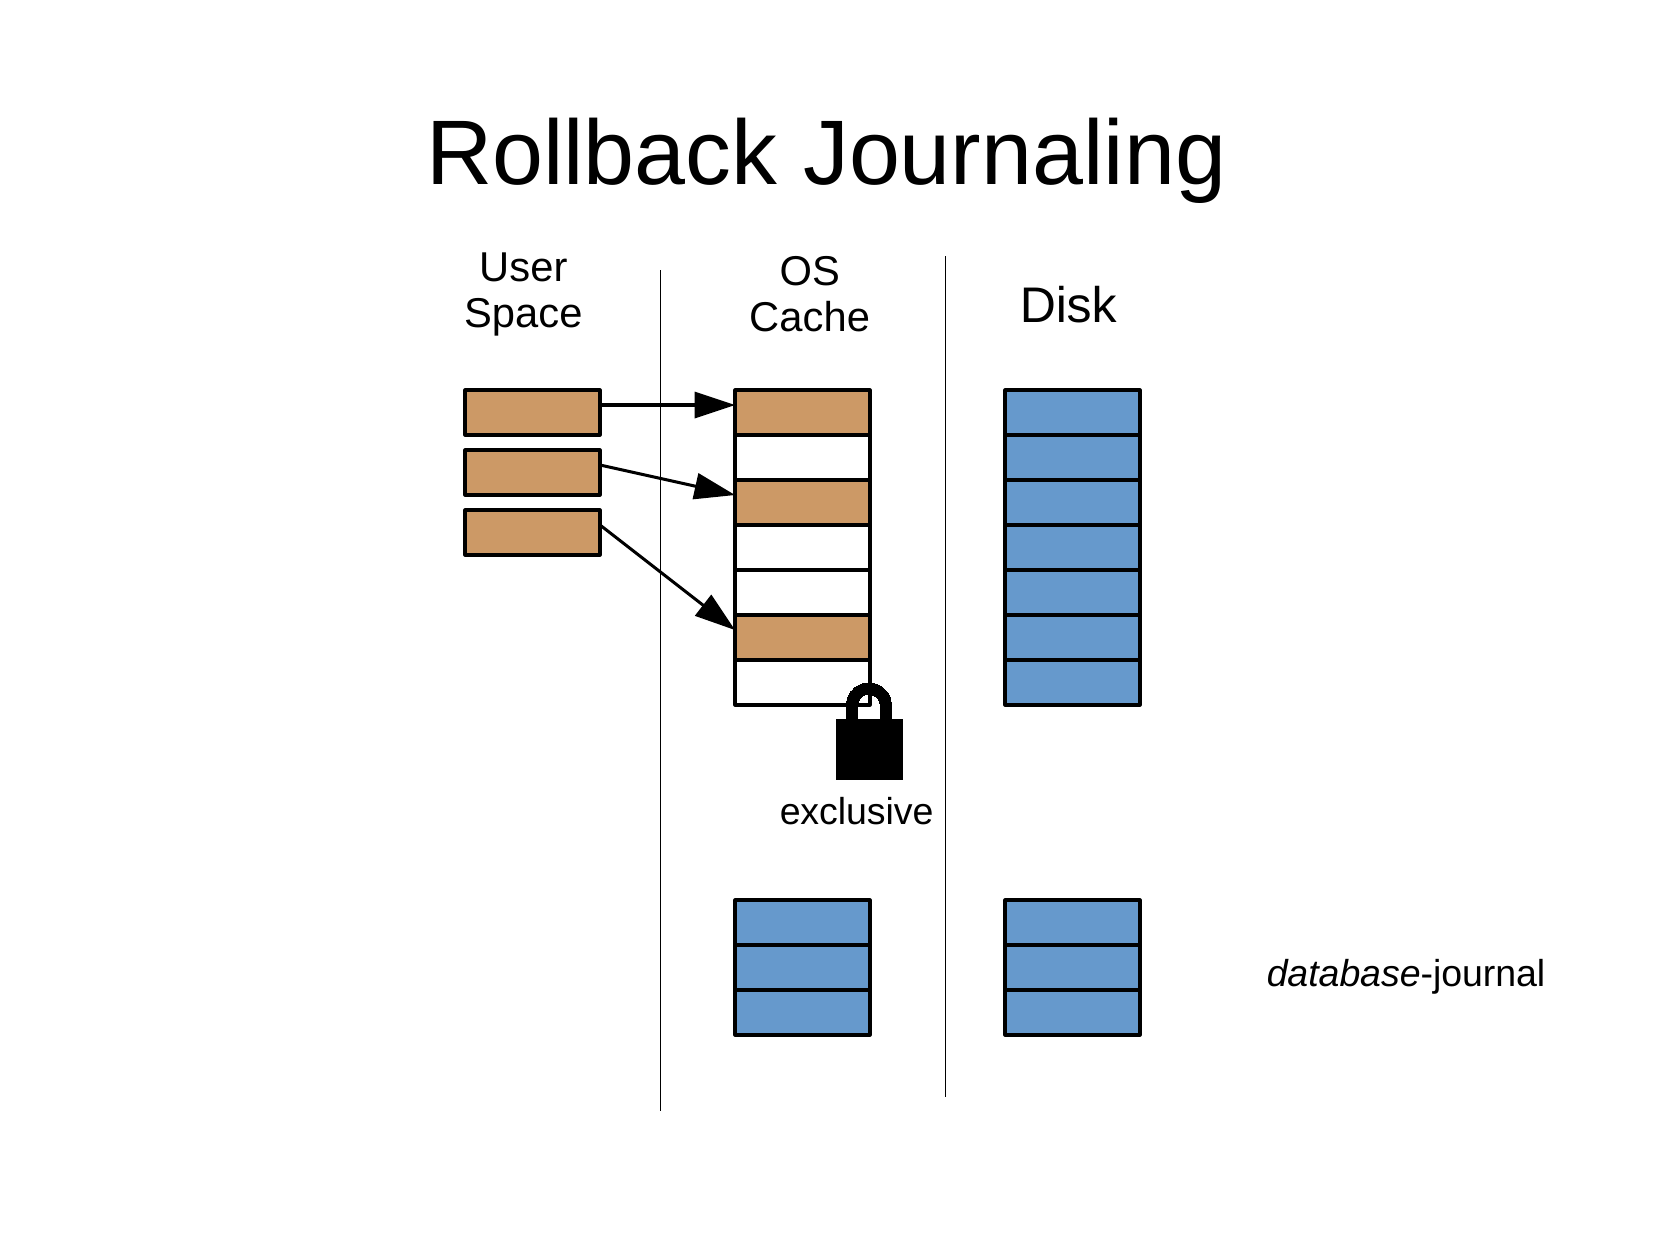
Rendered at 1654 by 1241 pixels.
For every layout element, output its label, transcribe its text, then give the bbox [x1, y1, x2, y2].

text_box [465, 450, 601, 496]
text_box database-journal [1252, 945, 1561, 1002]
text_box User Space [449, 236, 616, 346]
title Rollback Journaling [82, 49, 1571, 257]
text_box OS Cache [734, 240, 901, 349]
text_box Disk [1005, 270, 1132, 342]
text_box [735, 900, 871, 1036]
text_box [1005, 900, 1141, 1036]
text_box [1005, 390, 1141, 706]
text_box [465, 390, 601, 436]
text_box [735, 390, 903, 780]
text_box exclusive [765, 783, 949, 841]
text_box [465, 510, 601, 556]
